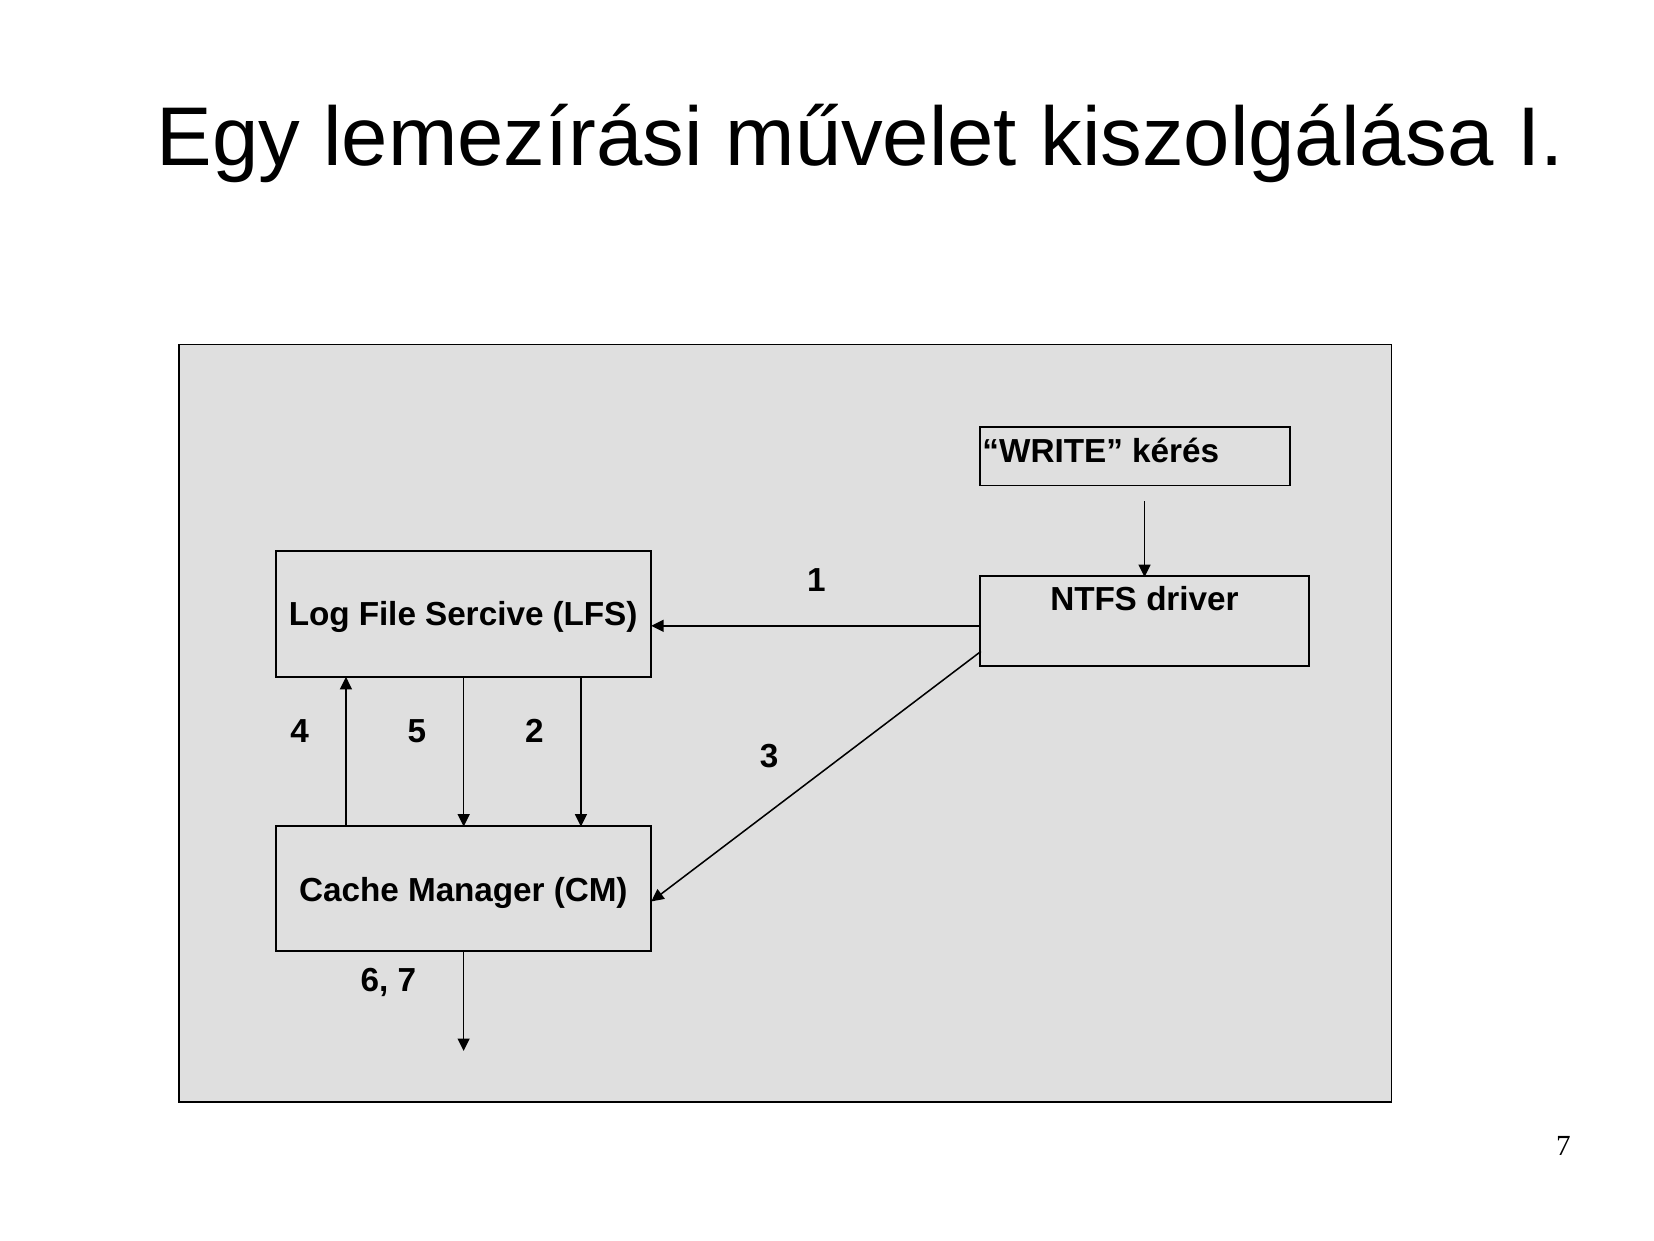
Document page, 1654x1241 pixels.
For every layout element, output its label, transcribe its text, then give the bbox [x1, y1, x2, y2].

text_box Cache Manager (CM) [275, 826, 652, 951]
text_box 5 [464, 701, 473, 770]
text_box “WRITE” kérés [980, 427, 1290, 486]
text_box 5 [392, 701, 463, 770]
text_box 2 [510, 701, 580, 770]
title Egy lemezírási művelet kiszolgálása I. [32, 47, 1654, 217]
text_box Log File Sercive (LFS) [275, 550, 652, 677]
text_box 4 [275, 701, 345, 770]
text_box 3 [795, 772, 825, 795]
text_box 4 [347, 701, 355, 770]
text_box 3 [745, 726, 825, 795]
text_box NTFS driver [980, 575, 1310, 667]
text_box 6, 7 [345, 950, 463, 1026]
text_box 2 [582, 701, 590, 770]
text_box 1 [792, 550, 872, 619]
text_box [179, 344, 1392, 1103]
